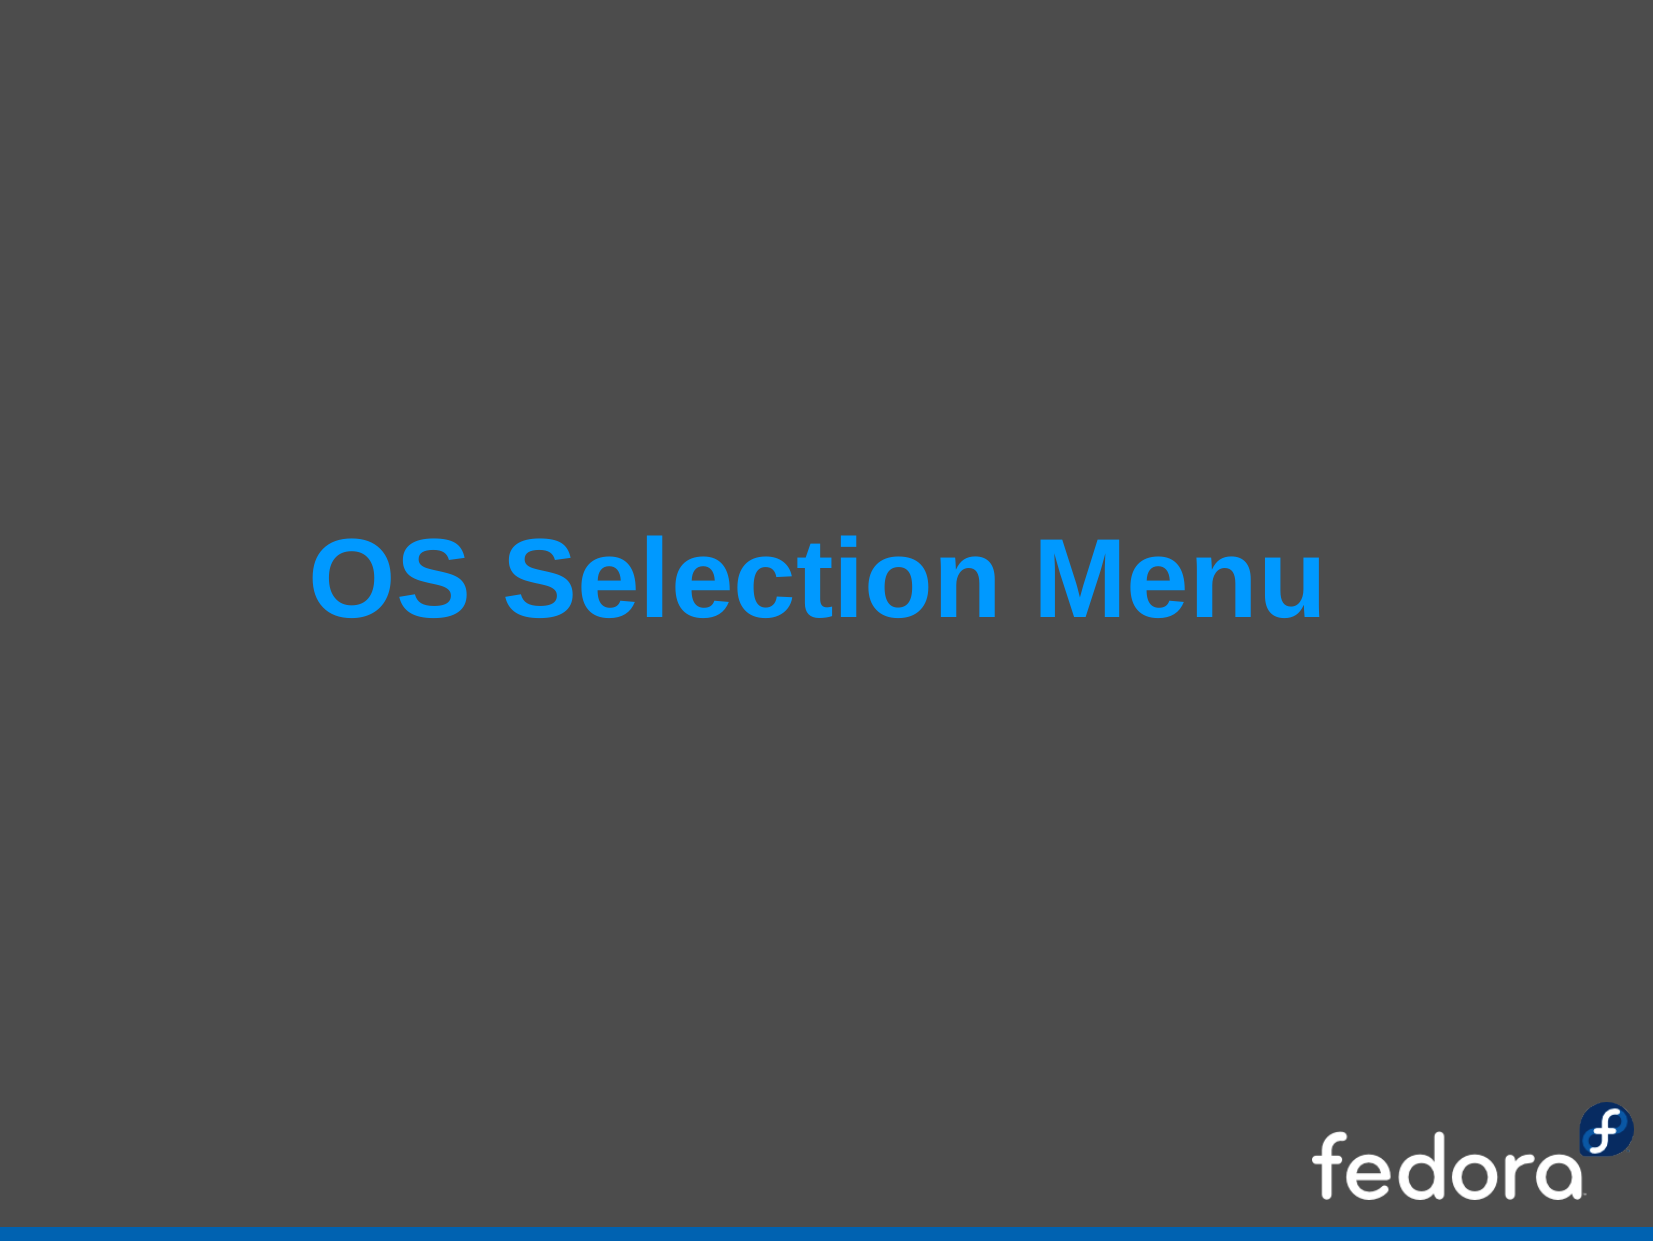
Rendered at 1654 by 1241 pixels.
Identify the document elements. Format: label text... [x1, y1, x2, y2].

title OS Selection Menu [112, 82, 1524, 1075]
picture [1312, 1102, 1634, 1200]
